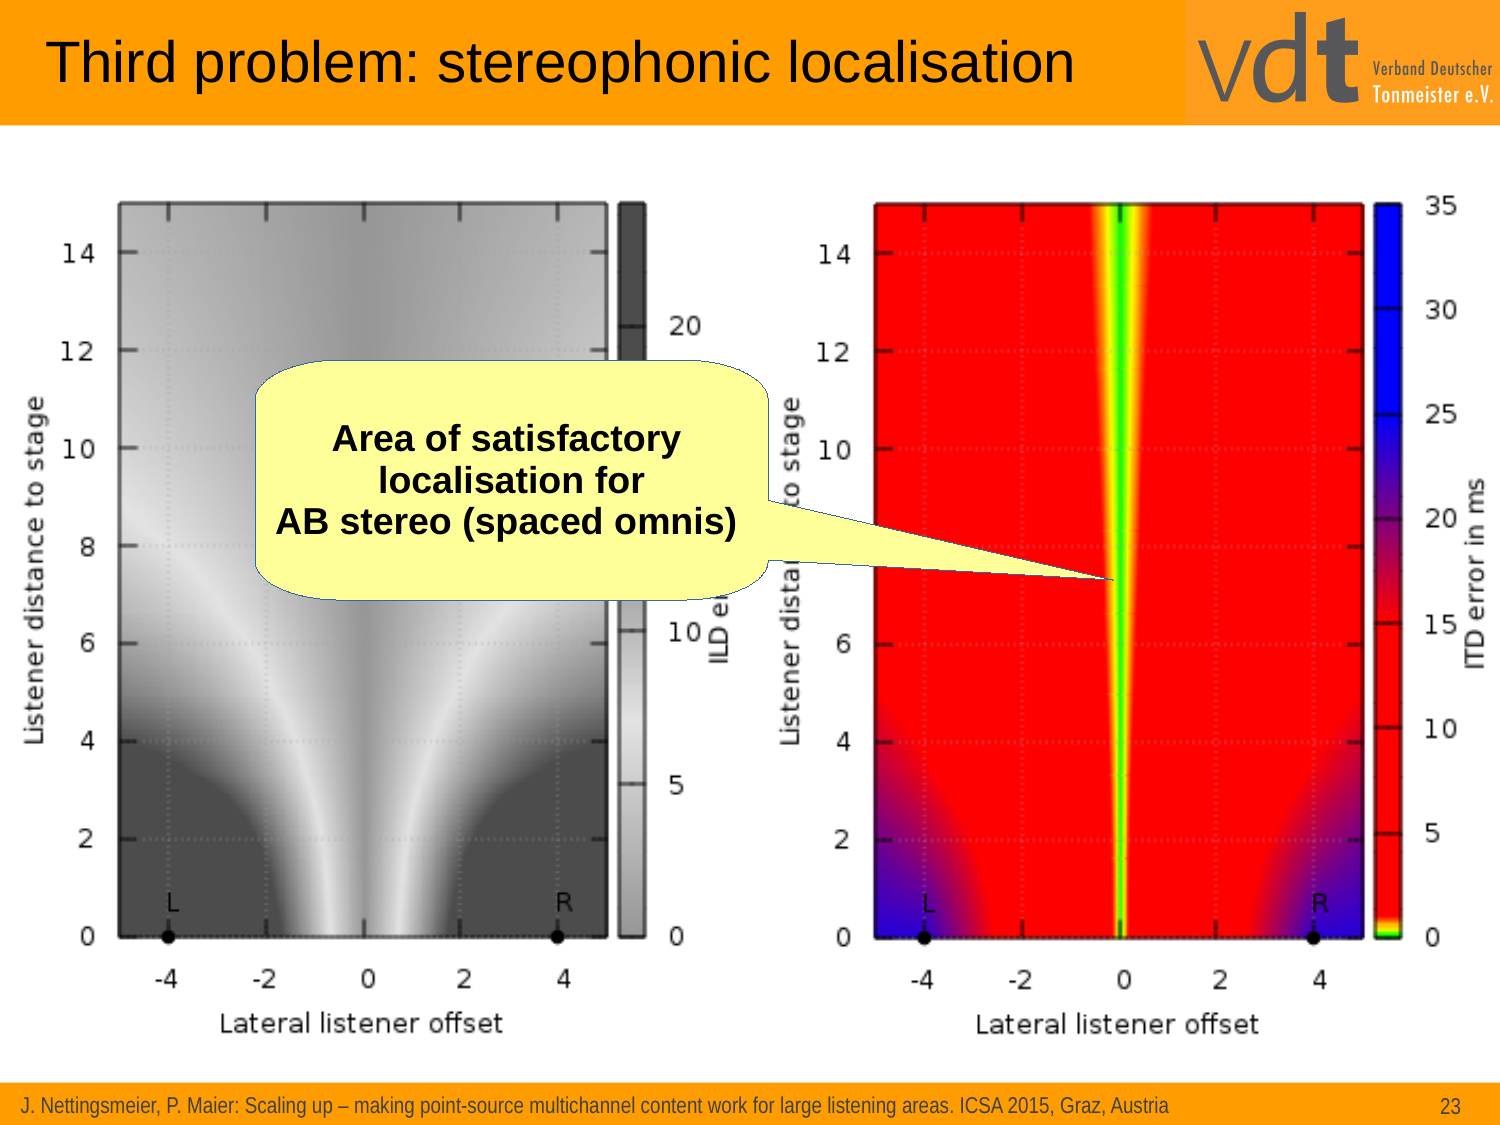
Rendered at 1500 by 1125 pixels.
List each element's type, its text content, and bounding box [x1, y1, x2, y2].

picture [768, 135, 1500, 1066]
text_box Area of satisfactory localisation for AB stereo (spaced omnis) [255, 360, 1114, 601]
picture [1185, 0, 1500, 124]
picture [12, 135, 748, 1065]
title Third problem: stereophonic localisation [45, 0, 1171, 126]
